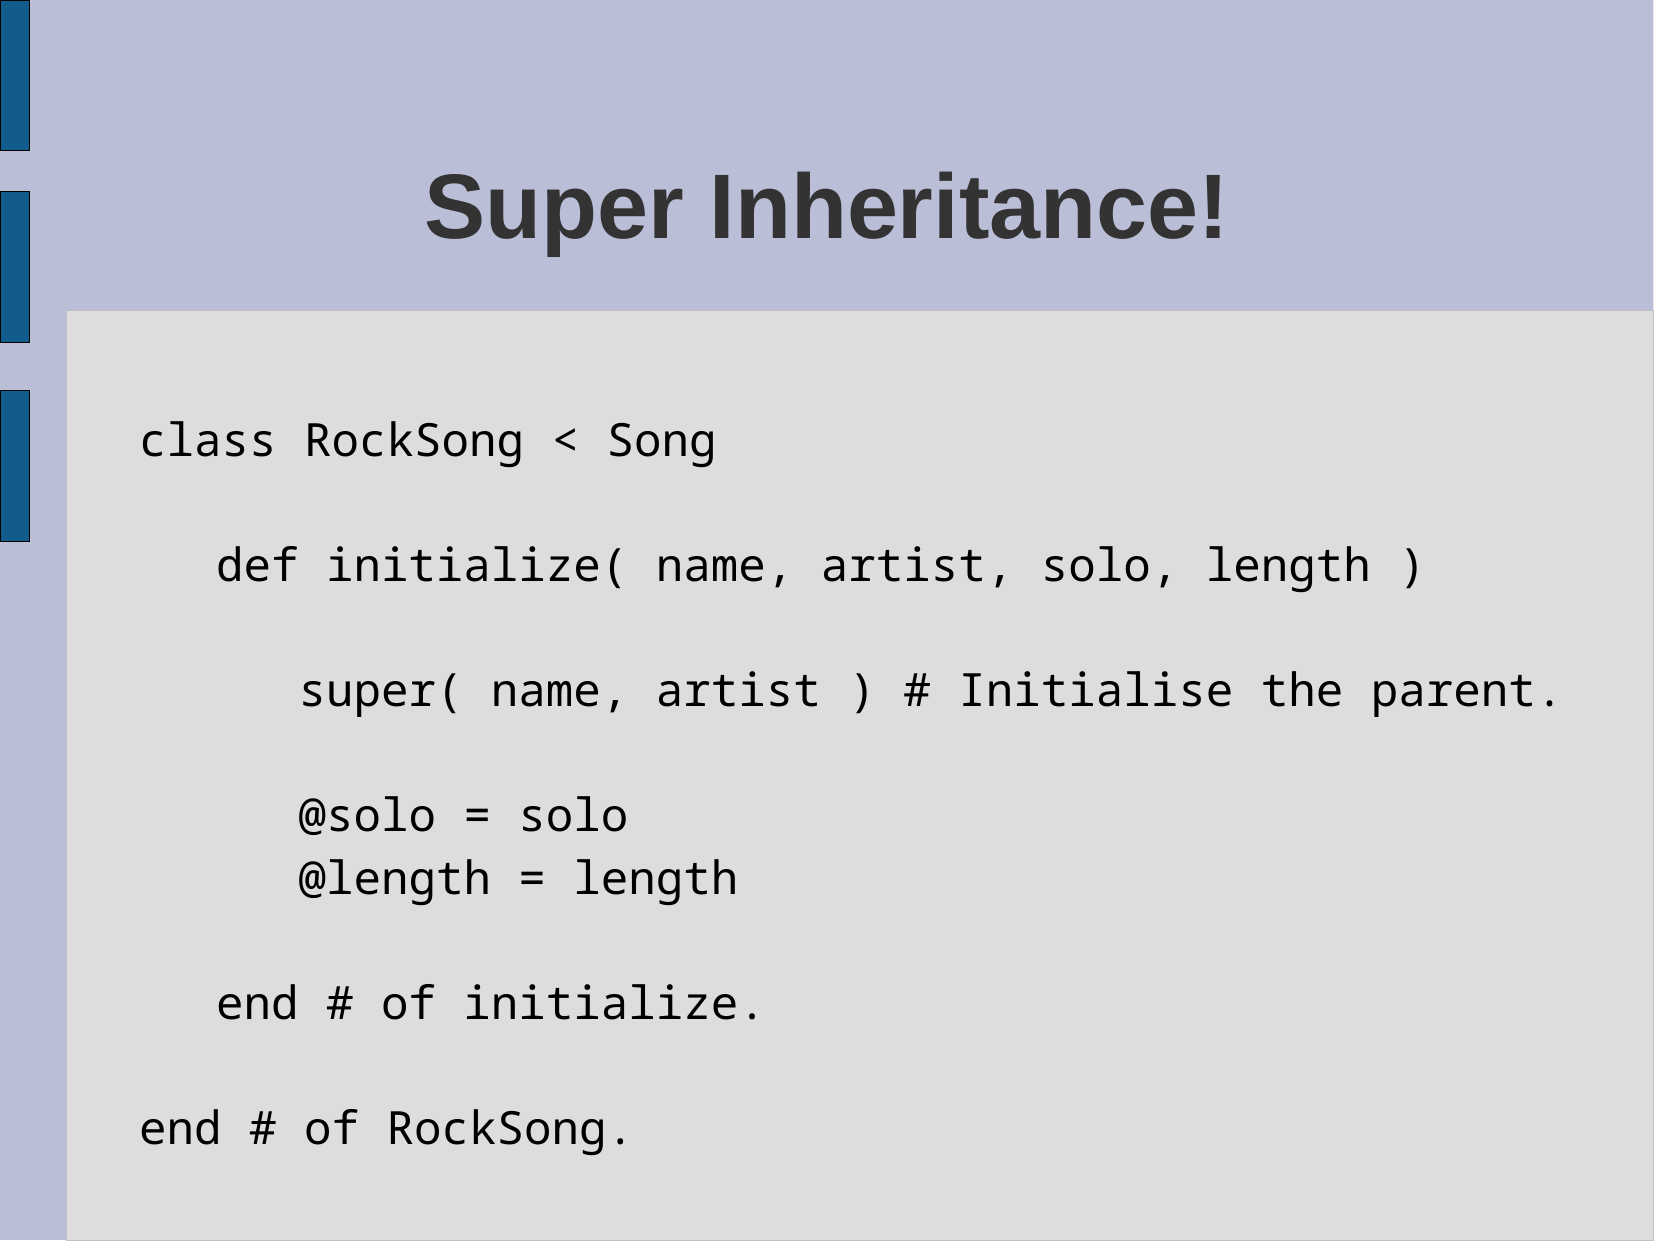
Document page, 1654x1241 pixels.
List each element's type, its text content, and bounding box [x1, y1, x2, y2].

title Super Inheritance! [121, 102, 1534, 311]
list class RockSong < Song def initialize( name, artist, solo, length ) super( name, artist ) # Initialise the parent. @solo = solo @length = length end # of initialize. end # of RockSong. [121, 344, 1634, 1127]
